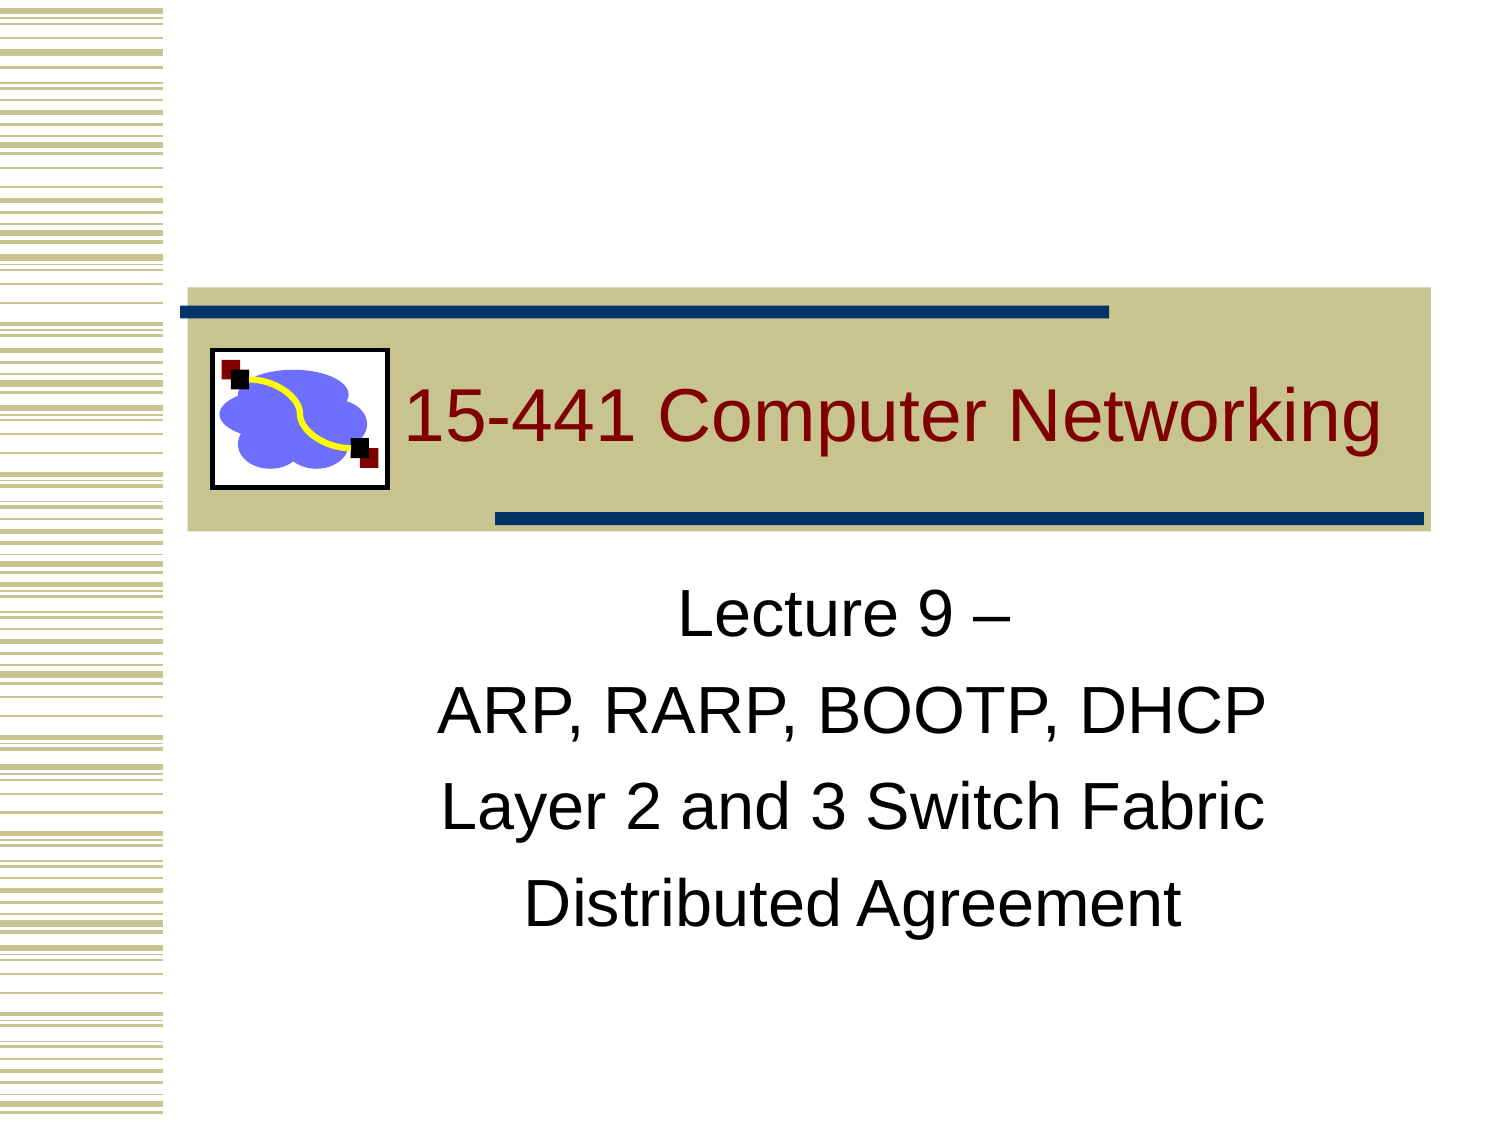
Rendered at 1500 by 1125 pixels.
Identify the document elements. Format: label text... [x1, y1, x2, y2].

title 15-441 Computer Networking [324, 324, 1463, 513]
text_box Lecture 9 – ARP, RARP, BOOTP, DHCP Layer 2 and 3 Switch Fabric Distributed Agreement [256, 562, 1450, 948]
